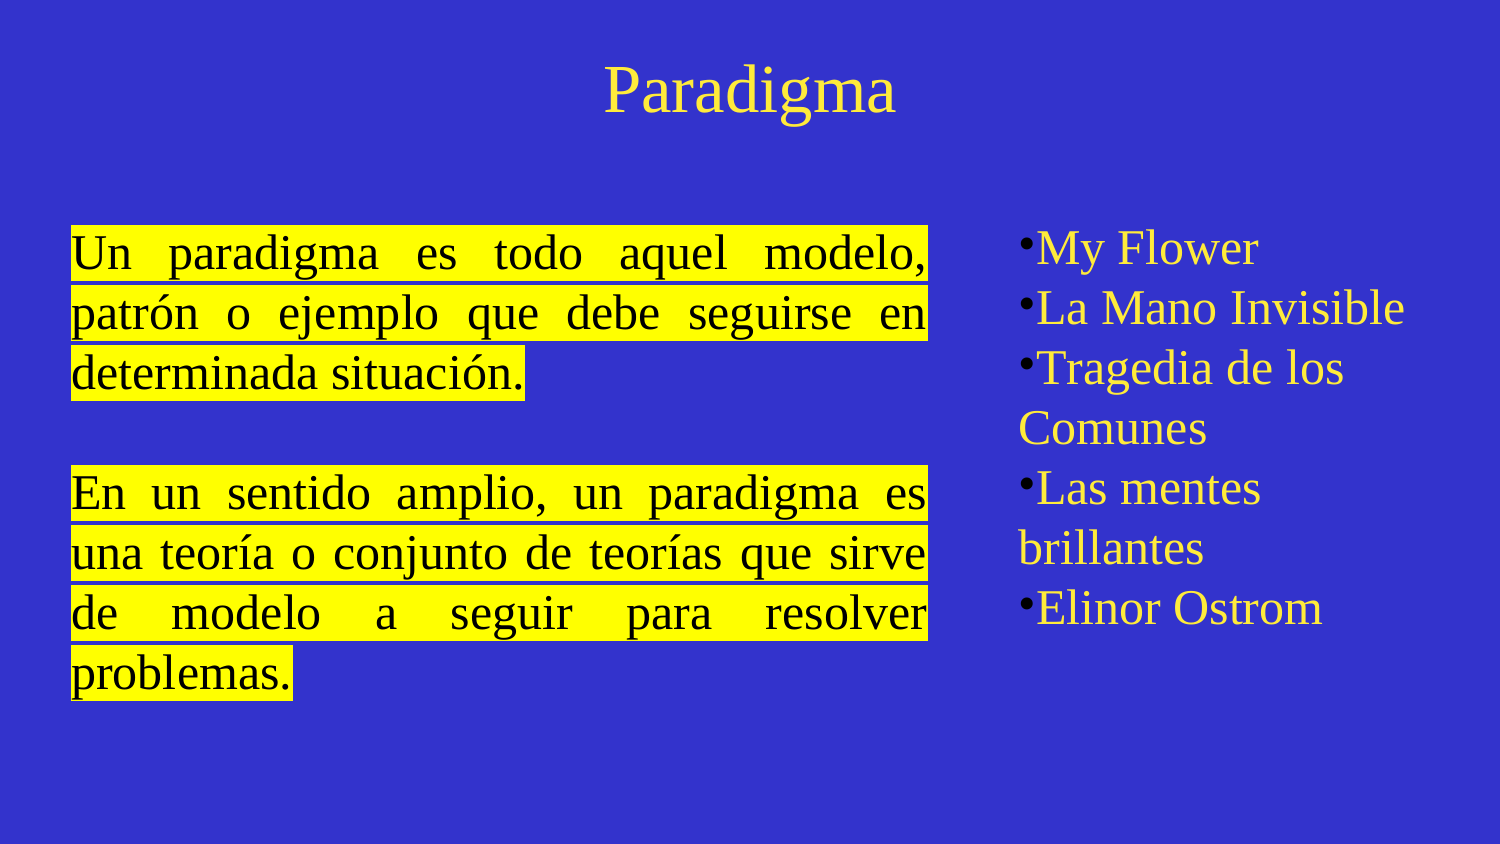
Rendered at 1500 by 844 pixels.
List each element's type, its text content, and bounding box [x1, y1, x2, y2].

title Paradigma [112, 0, 1388, 178]
text_box Un paradigma es todo aquel modelo, patrón o ejemplo que debe seguirse en determinada situación. En un sentido amplio, un paradigma es una teoría o conjunto de teorías que sirve de modelo a seguir para resolver problemas. [56, 212, 943, 814]
text_box My Flower La Mano Invisible Tragedia de los Comunes Las mentes brillantes Elinor Ostrom [1003, 206, 1447, 642]
